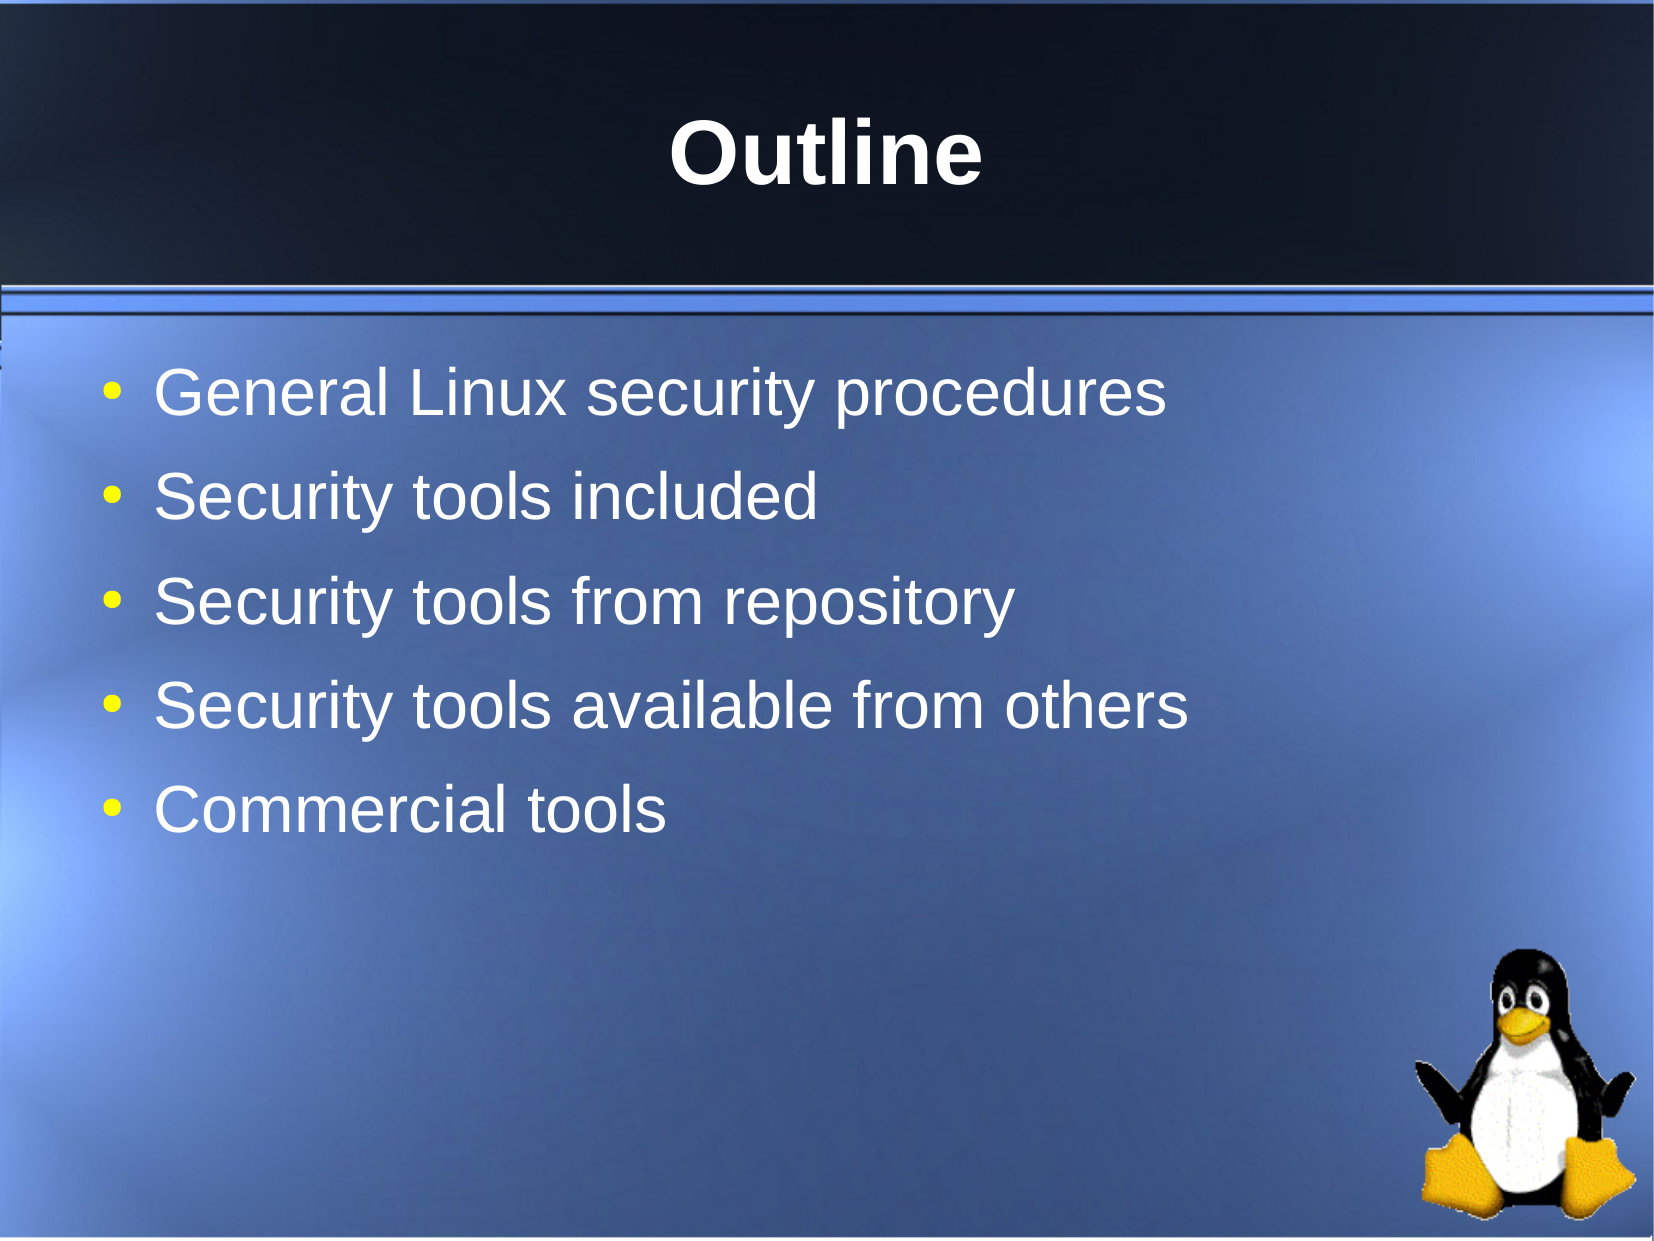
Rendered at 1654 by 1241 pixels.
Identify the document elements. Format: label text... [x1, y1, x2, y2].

picture [0, 0, 1654, 1241]
list General Linux security procedures Security tools included Security tools from repository Security tools available from others Commercial tools [82, 355, 1571, 1058]
title Outline [82, 49, 1571, 257]
